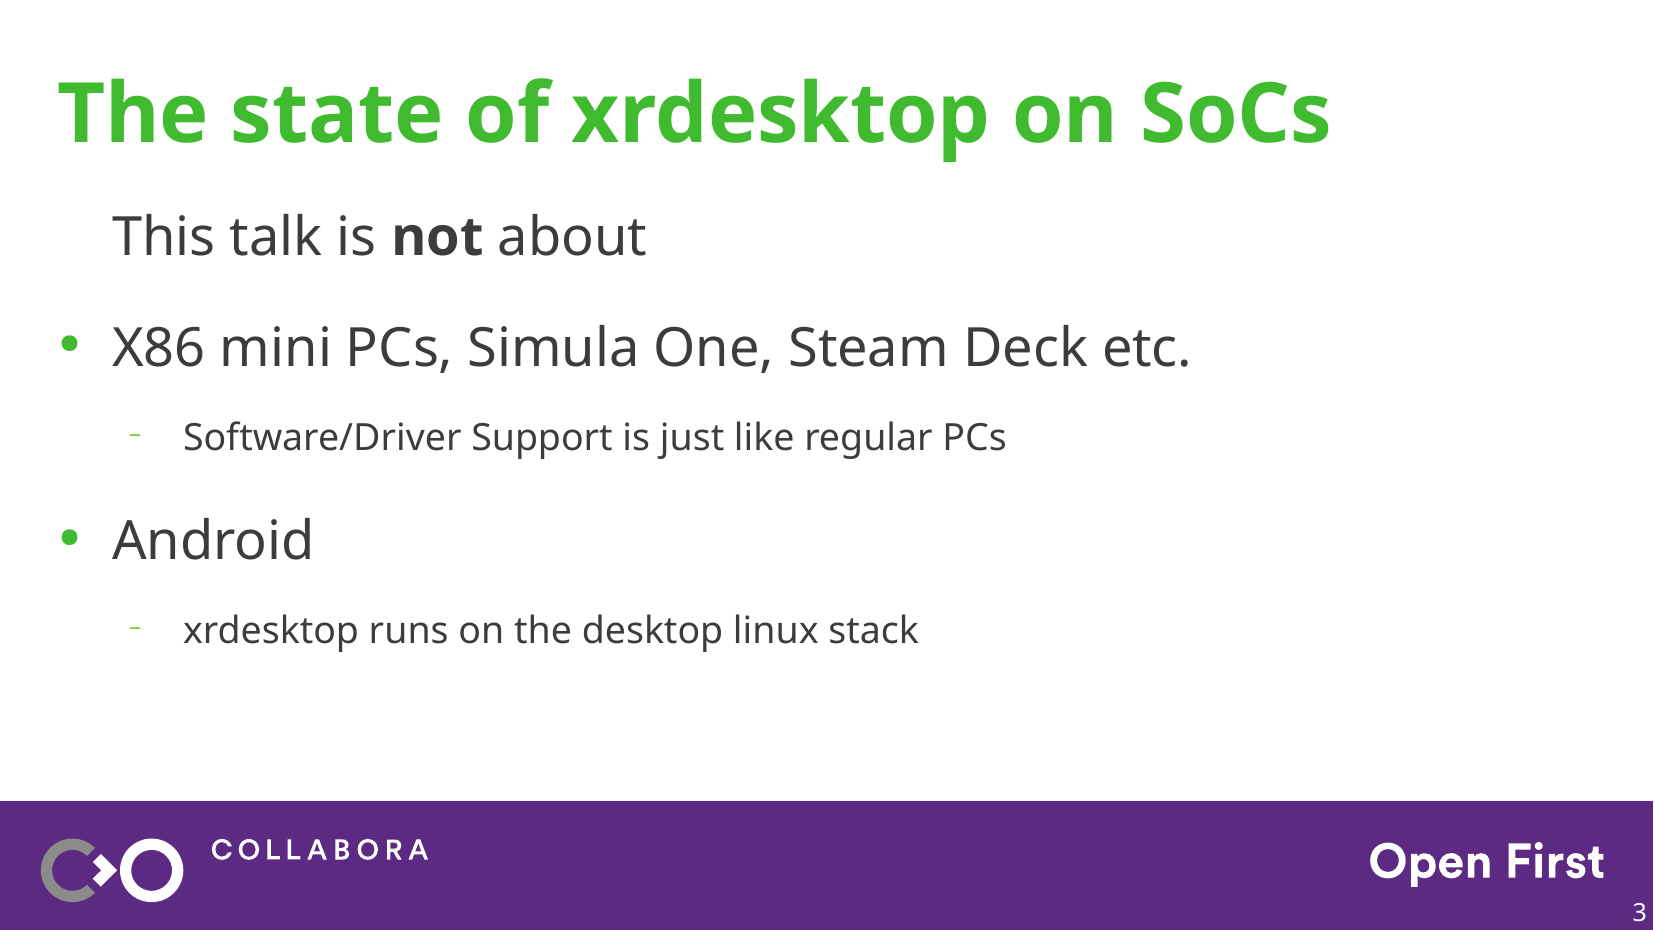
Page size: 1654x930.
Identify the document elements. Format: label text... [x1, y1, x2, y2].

list This talk is not about X86 mini PCs, Simula One, Steam Deck etc. Software/Driver Support is just like regular PCs Android xrdesktop runs on the desktop linux stack [41, 160, 1613, 804]
title The state of xrdesktop on SoCs [35, 61, 1608, 159]
